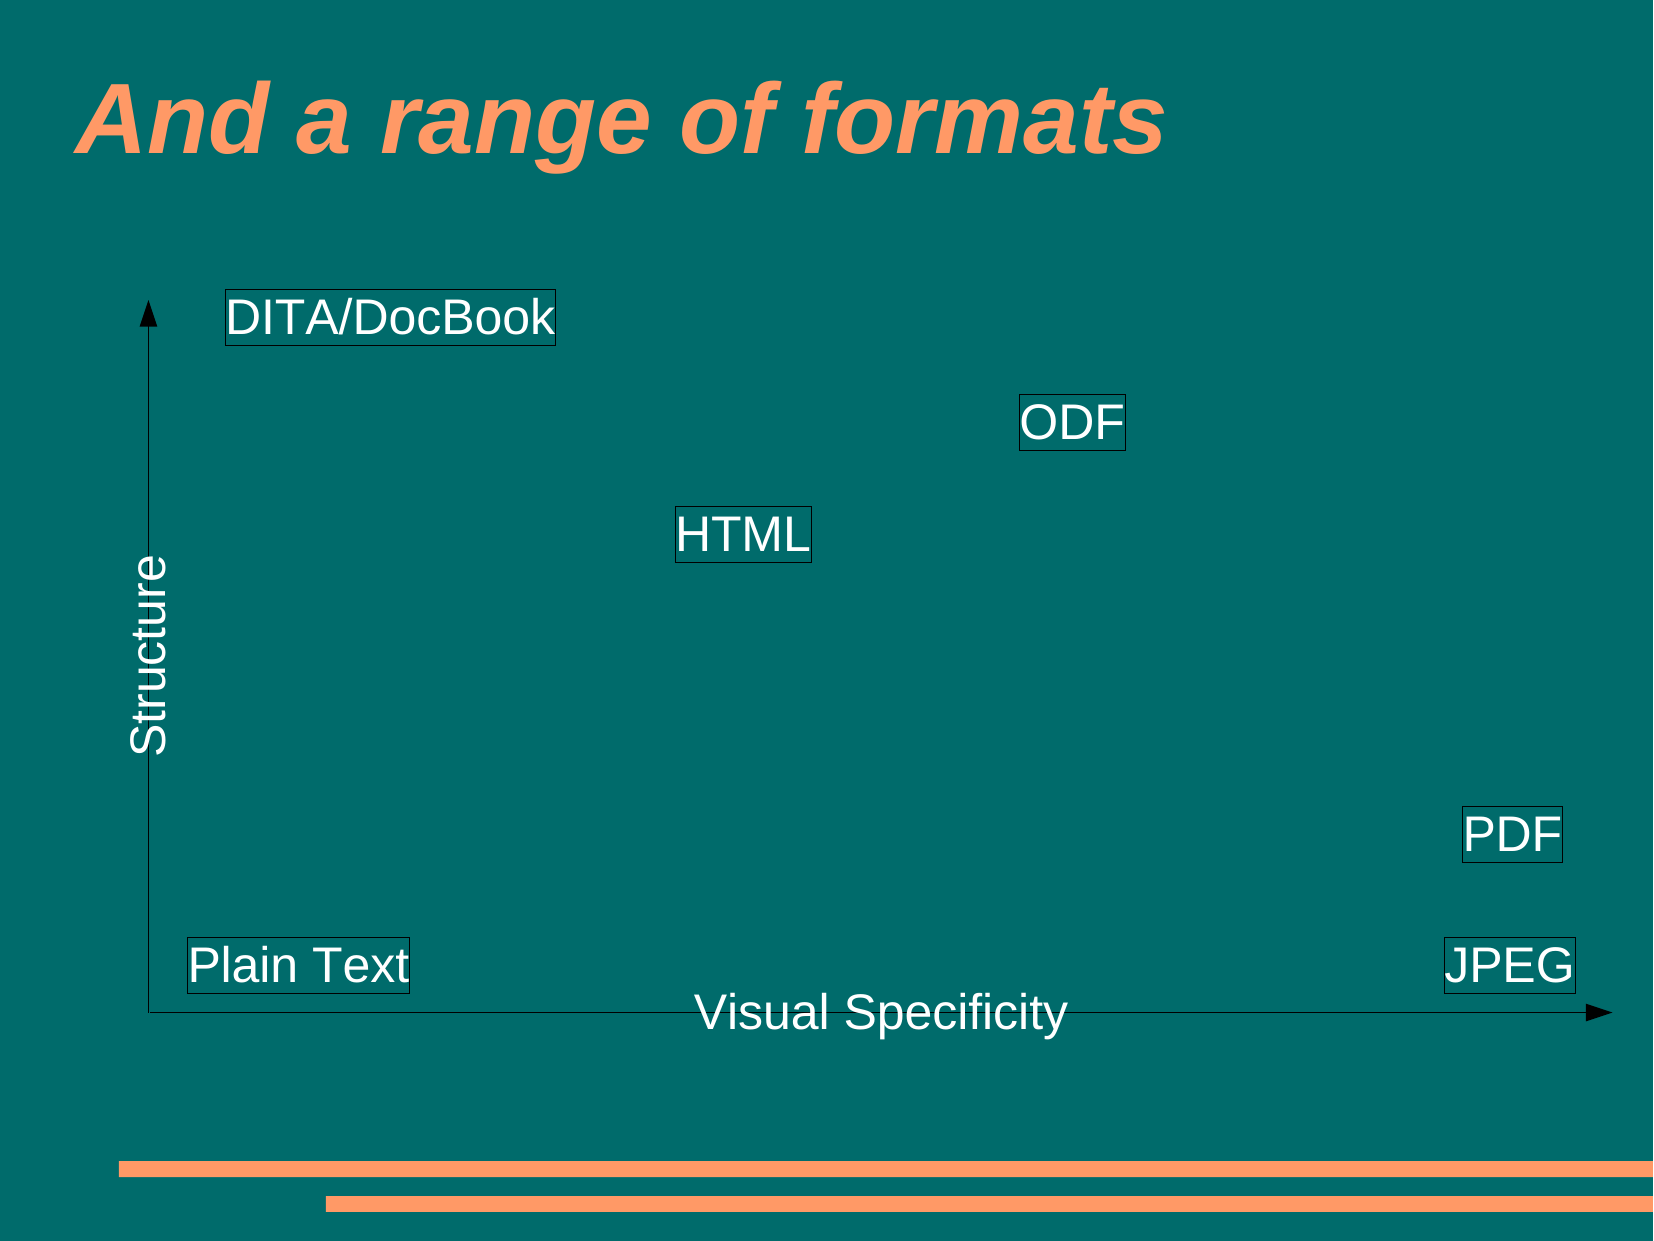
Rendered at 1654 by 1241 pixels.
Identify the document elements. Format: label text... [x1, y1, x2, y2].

text_box Plain Text [187, 937, 410, 994]
text_box HTML [675, 506, 812, 563]
text_box DITA/DocBook [225, 289, 556, 346]
text_box JPEG [1444, 937, 1576, 994]
text_box PDF [1462, 806, 1563, 863]
title And a range of formats [75, 15, 1576, 223]
text_box ODF [1019, 394, 1126, 451]
